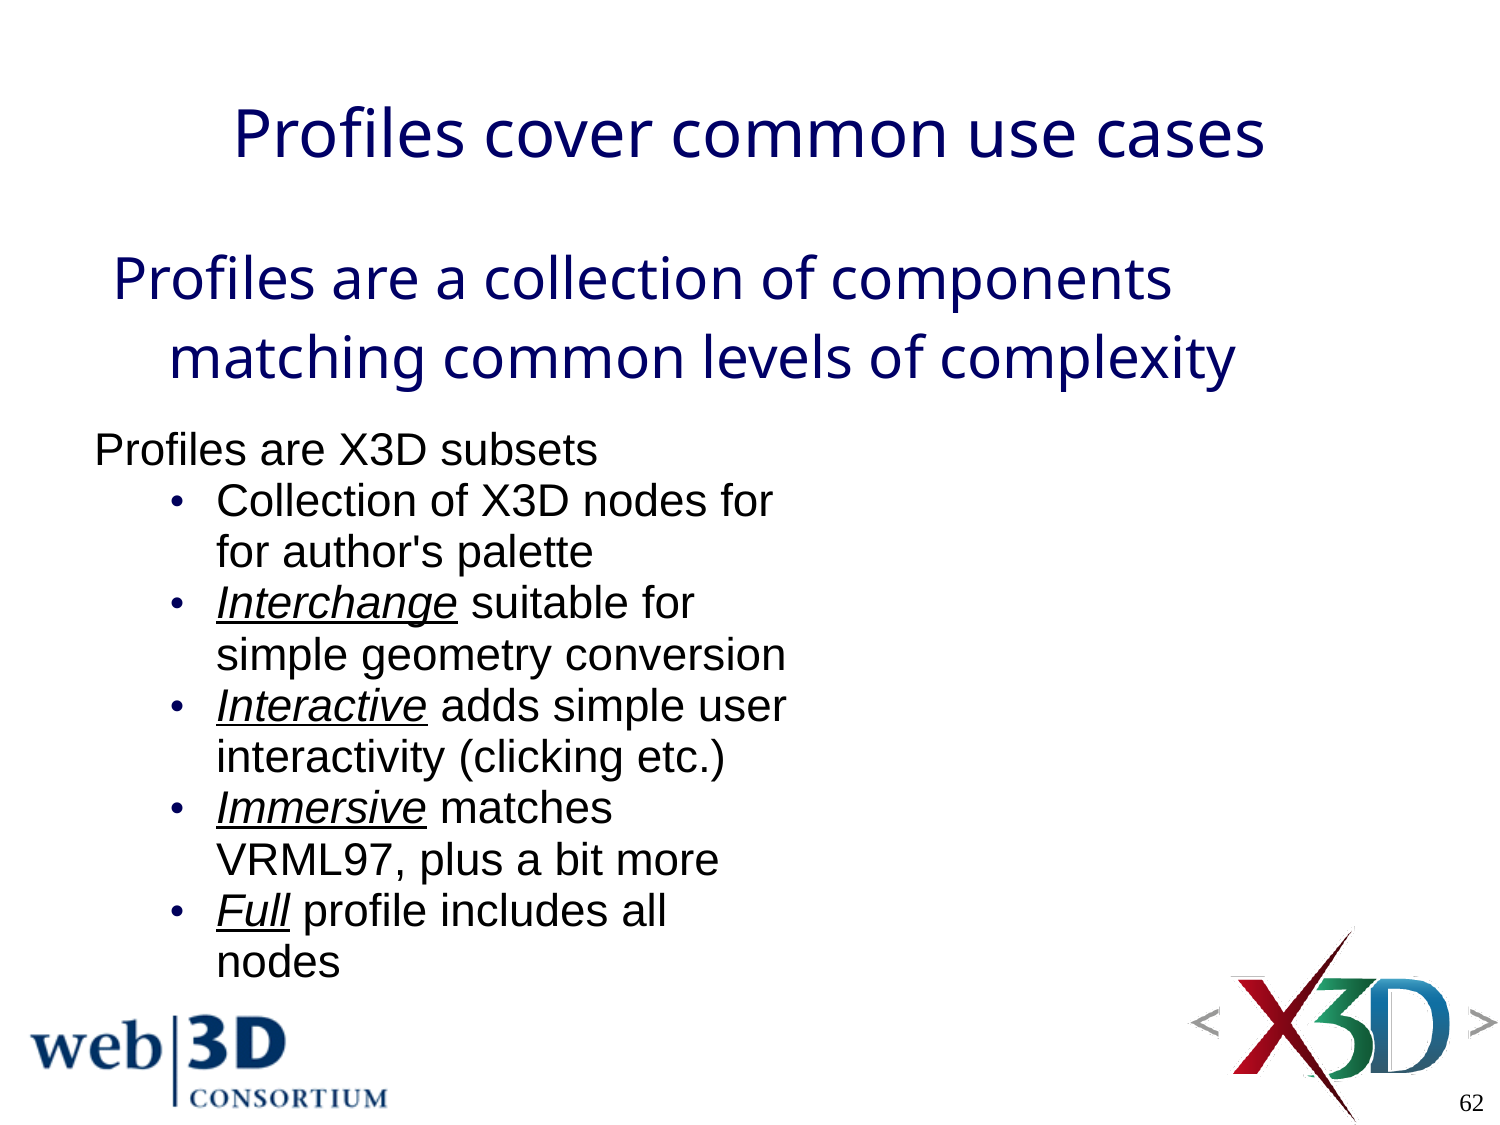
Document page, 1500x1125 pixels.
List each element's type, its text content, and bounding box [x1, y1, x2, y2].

text_box Profiles are X3D subsets Collection of X3D nodes for for author's palette Interchange suitable for simple geometry conversion Interactive adds simple user interactivity (clicking etc.) Immersive matches VRML97, plus a bit more Full profile includes all nodes [79, 416, 808, 999]
list Profiles are a collection of components matching common levels of complexity [112, 237, 1388, 413]
title Profiles cover common use cases [112, 37, 1388, 226]
picture [12, 998, 413, 1118]
picture [848, 367, 1500, 1125]
